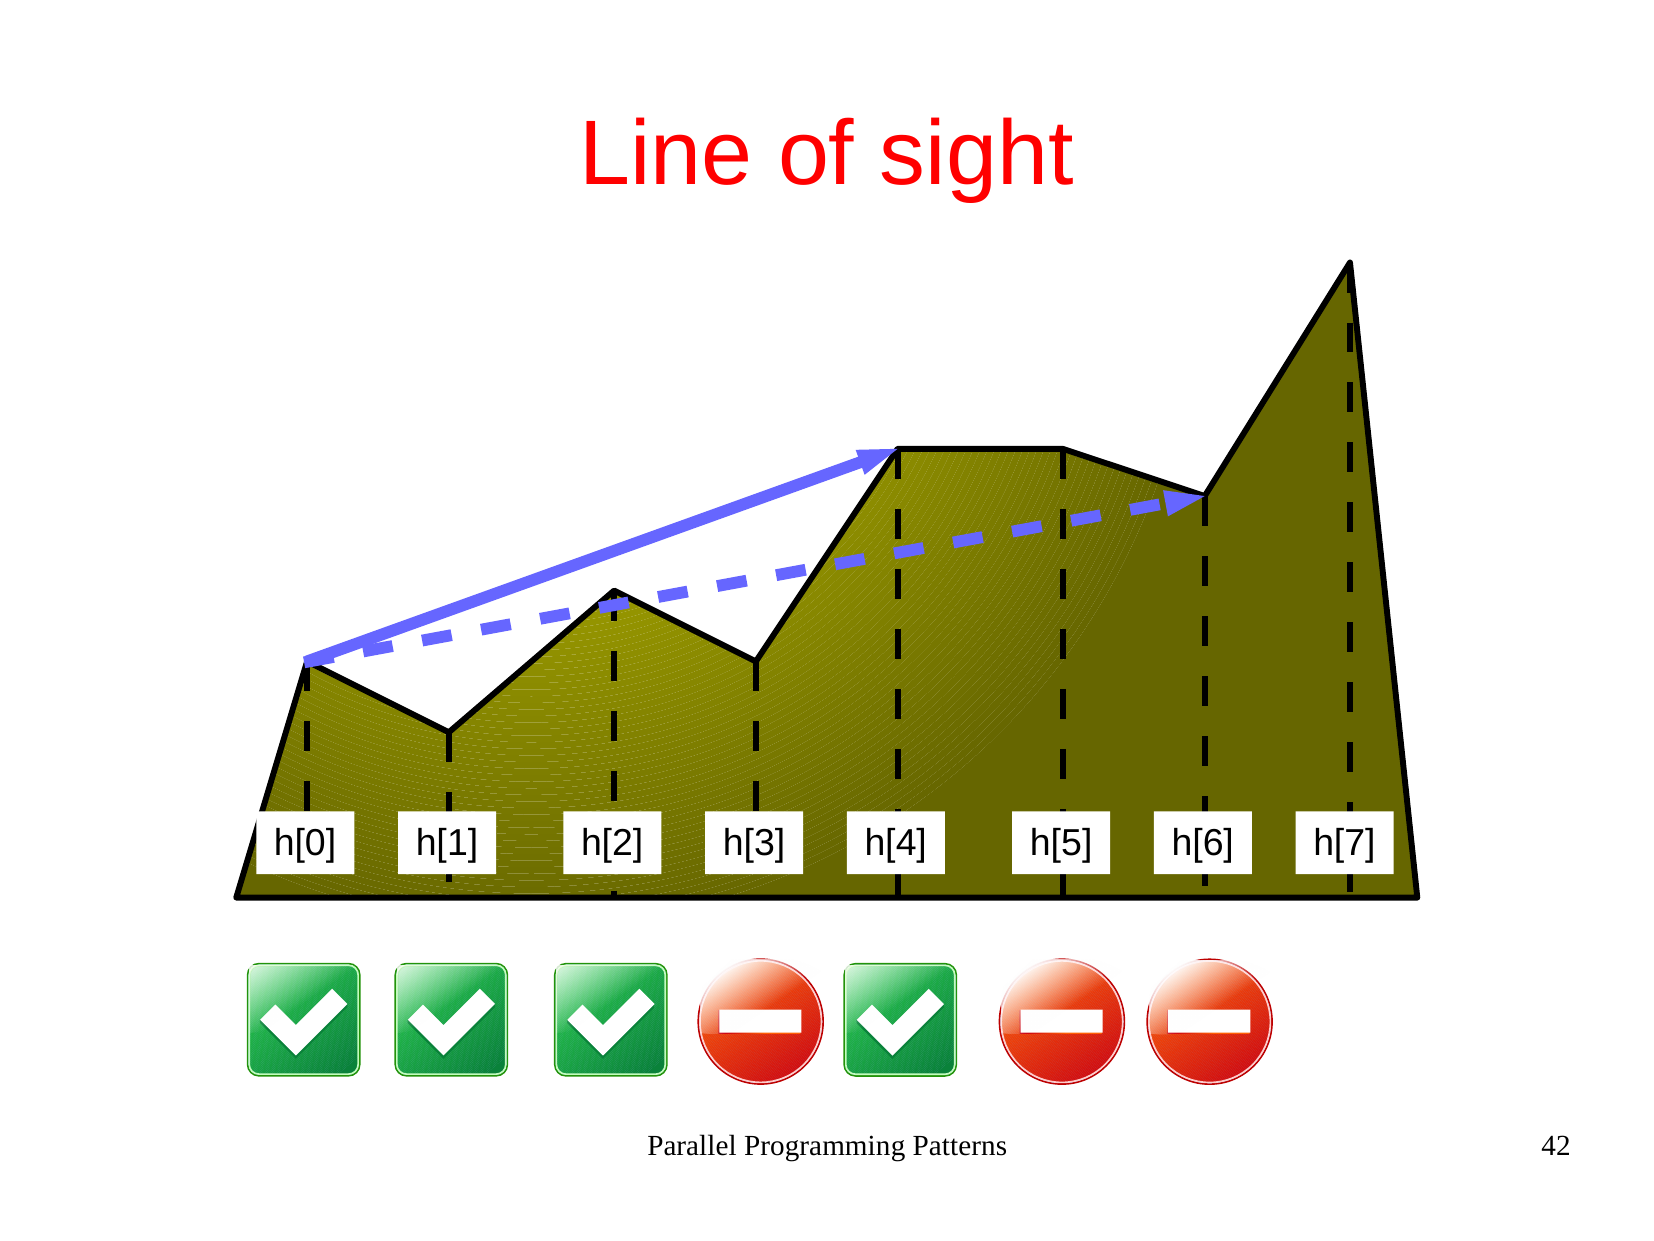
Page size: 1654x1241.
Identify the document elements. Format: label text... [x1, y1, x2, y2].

text_box h[5] [1012, 811, 1111, 875]
text_box [617, 591, 626, 598]
text_box h[7] [1295, 811, 1394, 875]
text_box h[0] [256, 811, 355, 875]
title Line of sight [82, 49, 1571, 257]
text_box [601, 593, 611, 601]
text_box h[1] [398, 811, 497, 875]
text_box h[3] [705, 811, 804, 875]
text_box h[6] [1153, 811, 1252, 875]
text_box h[4] [846, 811, 945, 875]
picture [212, 931, 1300, 1111]
text_box h[2] [563, 811, 662, 875]
text_box [236, 267, 1418, 898]
